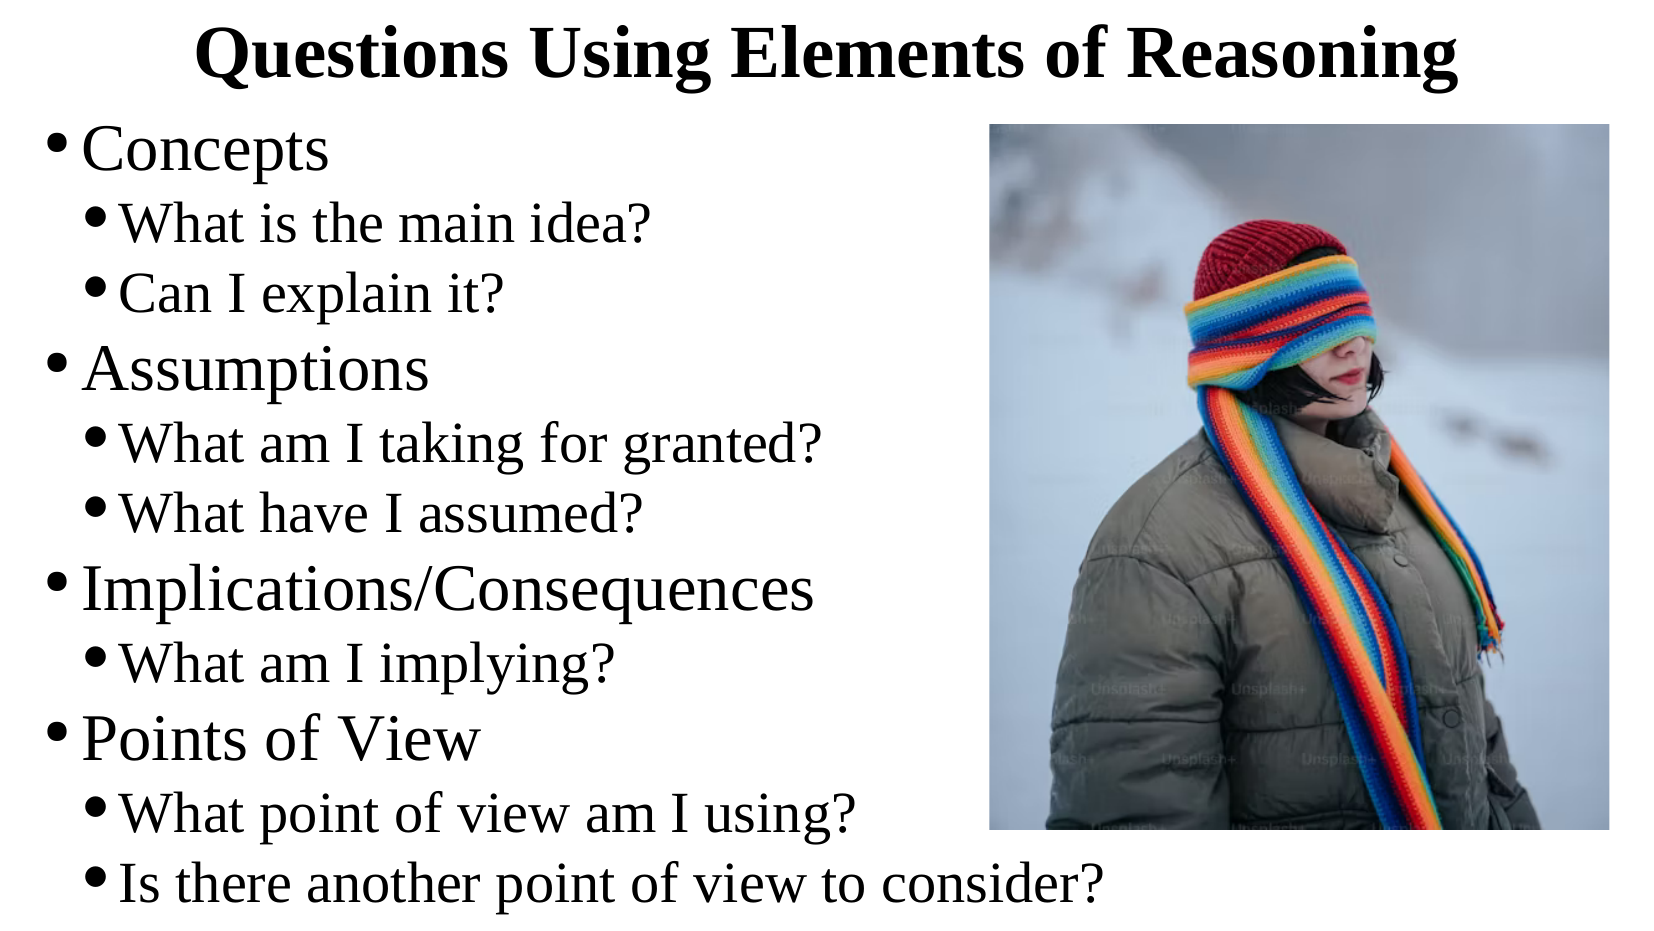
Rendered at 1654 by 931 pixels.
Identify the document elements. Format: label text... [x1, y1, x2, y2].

text_box Concepts What is the main idea? Can I explain it? Assumptions What am I taking for granted? What have I assumed? Implications/Consequences What am I implying? Points of View What point of view am I using? Is there another point of view to consider? [29, 96, 1654, 922]
picture [989, 124, 1610, 830]
title Questions Using Elements of Reasoning [0, 0, 1654, 106]
